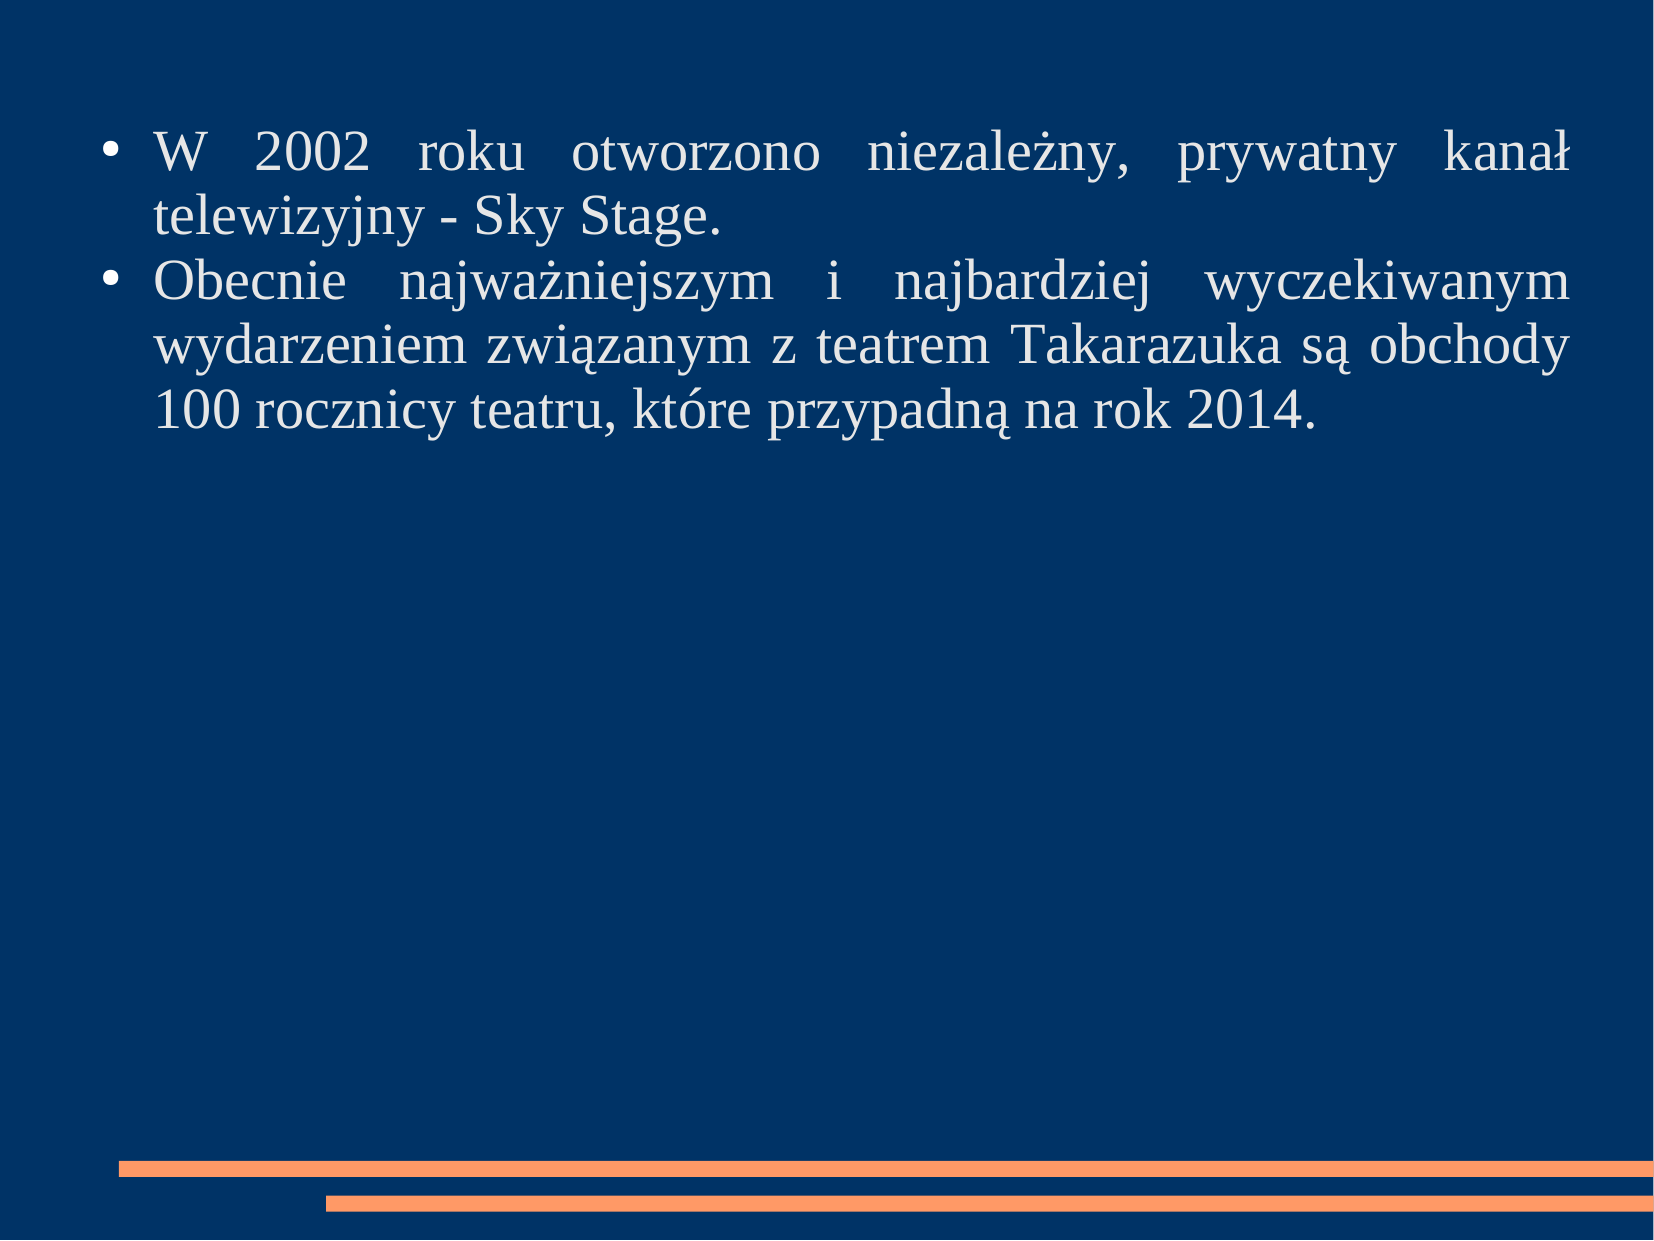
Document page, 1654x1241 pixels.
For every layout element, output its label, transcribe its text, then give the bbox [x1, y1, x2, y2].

list W 2002 roku otworzono niezależny, prywatny kanał telewizyjny - Sky Stage. Obecnie najważniejszym i najbardziej wyczekiwanym wydarzeniem związanym z teatrem Takarazuka są obchody 100 rocznicy teatru, które przypadną na rok 2014. [82, 118, 1571, 1109]
